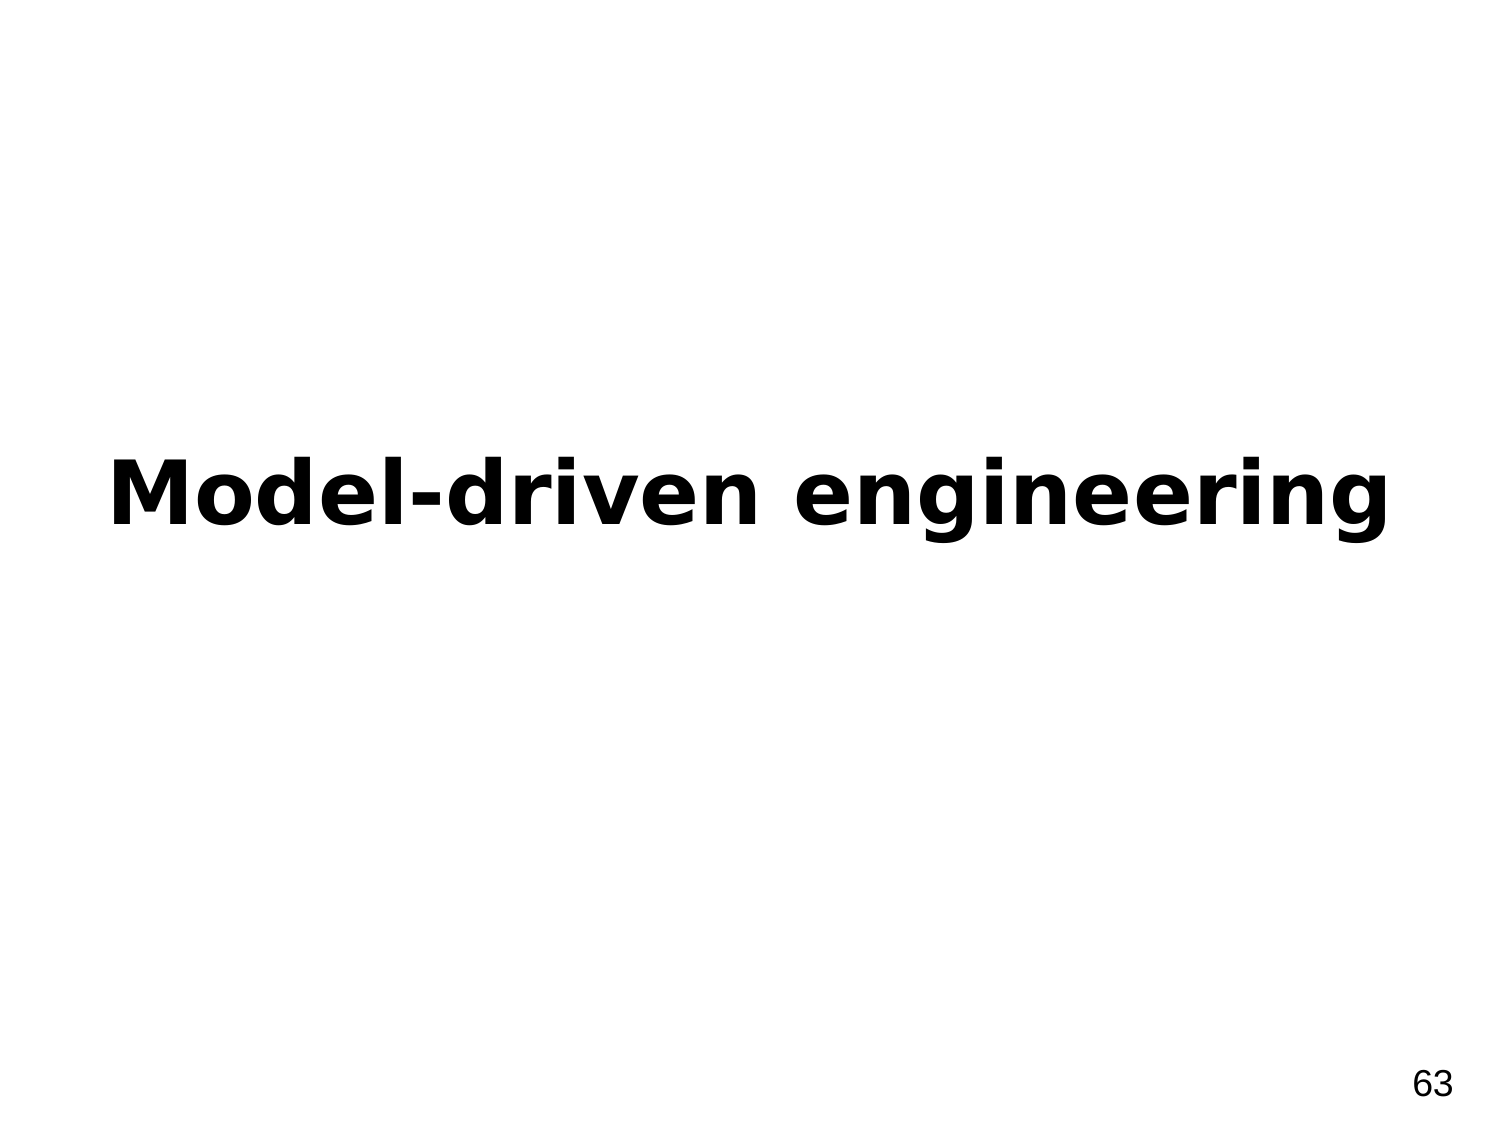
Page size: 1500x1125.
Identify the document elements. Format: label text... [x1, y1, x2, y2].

title Model-driven engineering [75, 395, 1425, 583]
